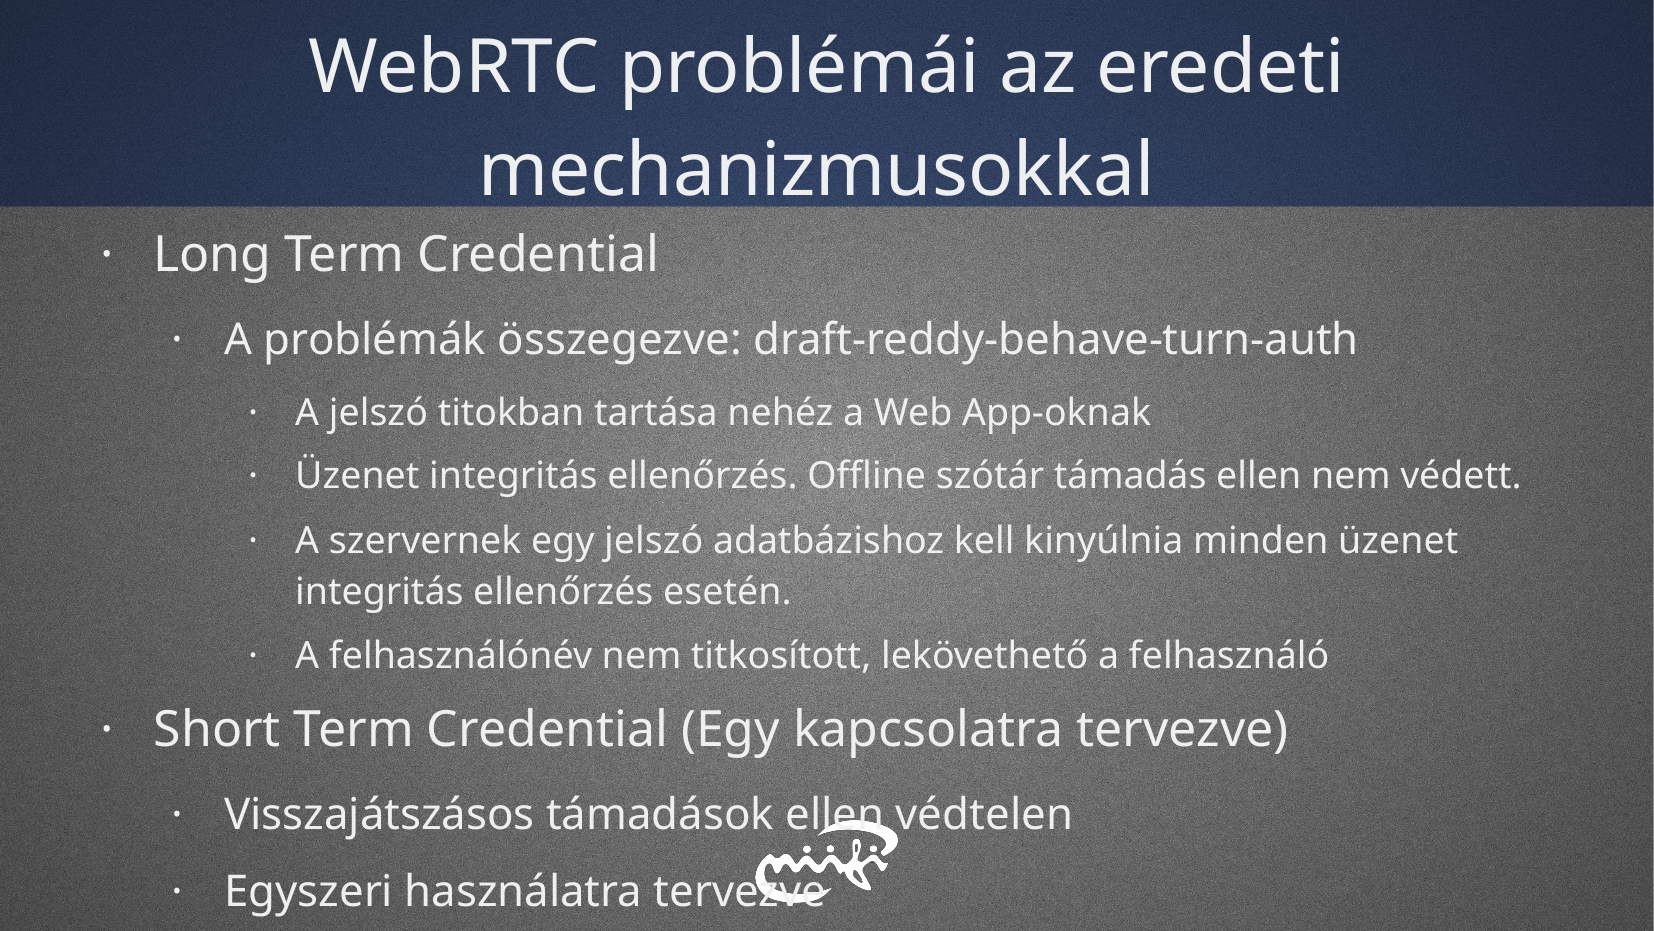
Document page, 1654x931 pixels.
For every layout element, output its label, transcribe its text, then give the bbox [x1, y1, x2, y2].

picture [0, 0, 1654, 931]
title WebRTC problémái az eredeti mechanizmusokkal [82, 27, 1571, 203]
list Long Term Credential A problémák összegezve: draft-reddy-behave-turn-auth A jelszó titokban tartása nehéz a Web App-oknak Üzenet integritás ellenőrzés. Offline szótár támadás ellen nem védett. A szervernek egy jelszó adatbázishoz kell kinyúlnia minden üzenet integritás ellenőrzés esetén. A felhasználónév nem titkosított, lekövethető a felhasználó Short Term Credential (Egy kapcsolatra tervezve) Visszajátszásos támadások ellen védtelen Egyszeri használatra tervezve [82, 217, 1571, 841]
